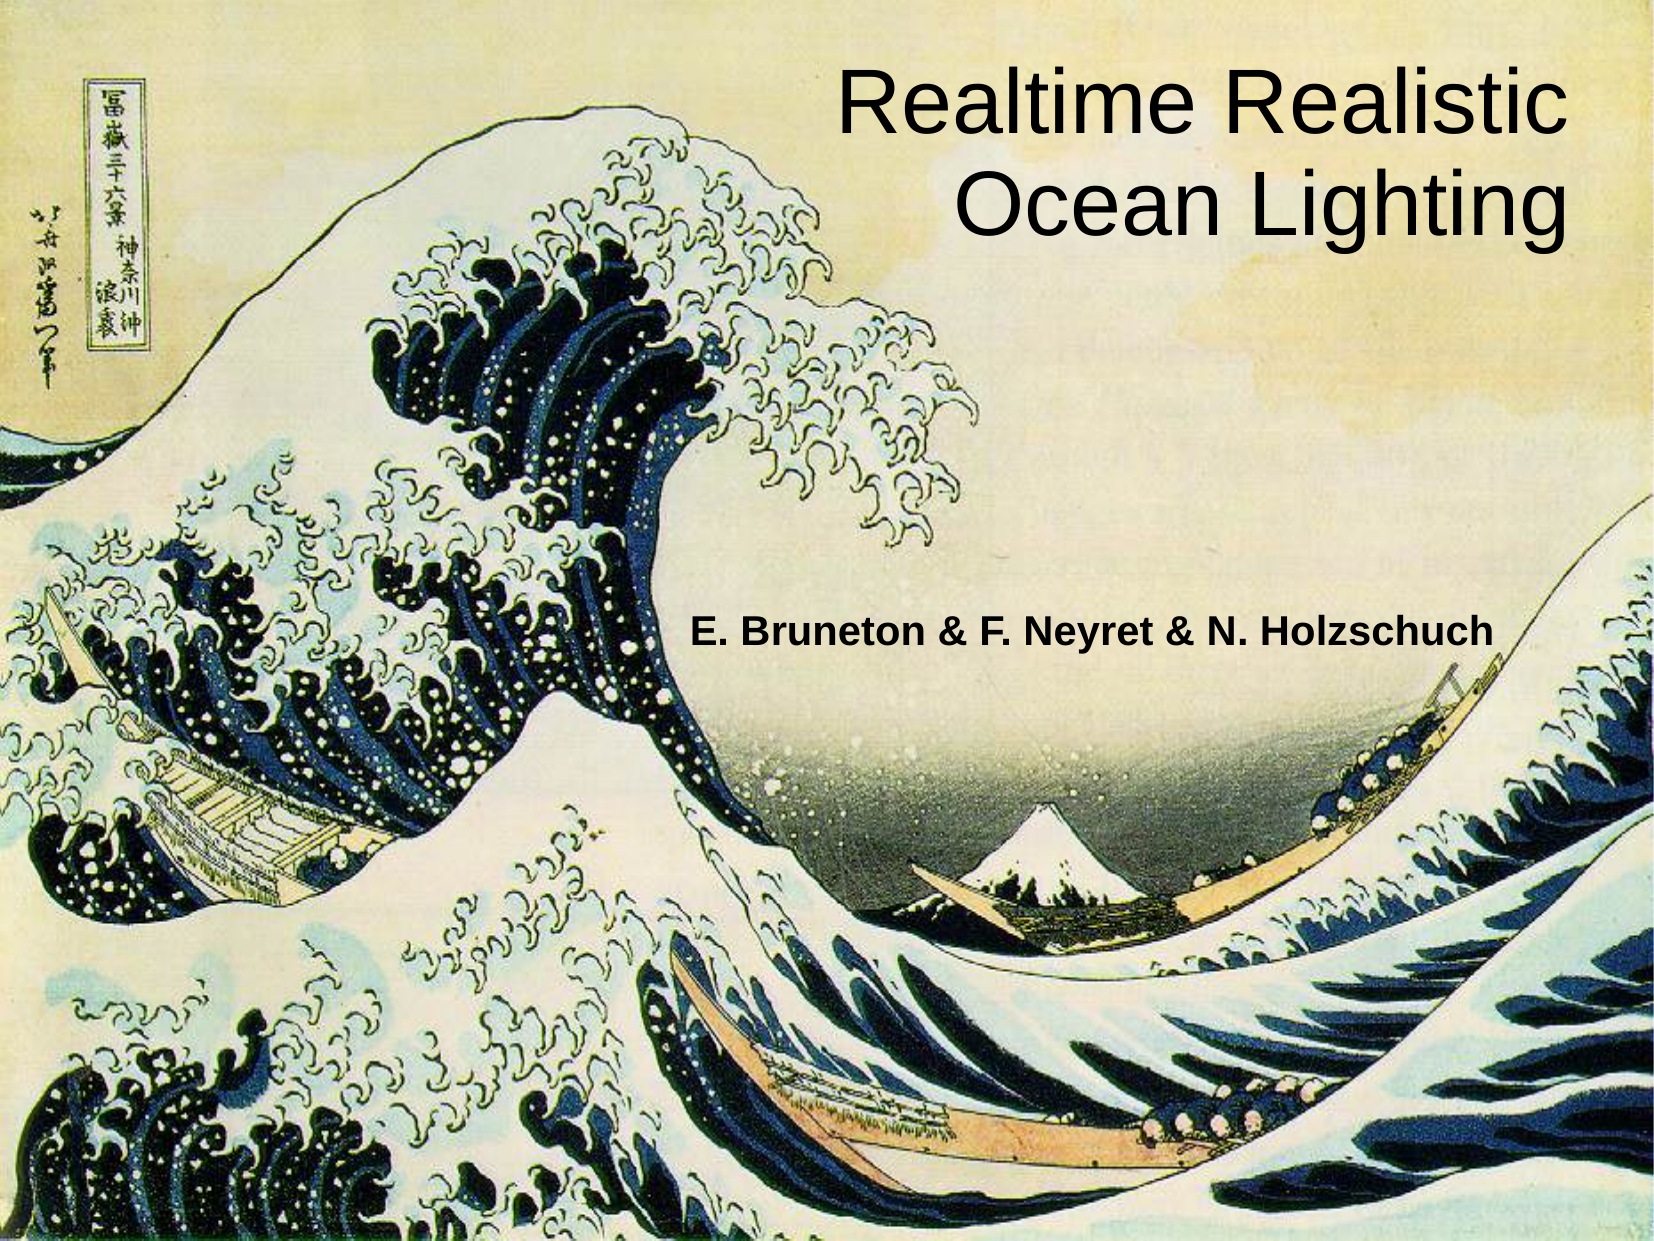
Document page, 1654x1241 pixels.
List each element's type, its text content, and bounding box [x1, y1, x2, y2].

text_box E. Bruneton & F. Neyret & N. Holzschuch [675, 600, 1613, 663]
picture [0, 0, 1654, 1241]
title Realtime Realistic Ocean Lighting [82, 49, 1571, 257]
